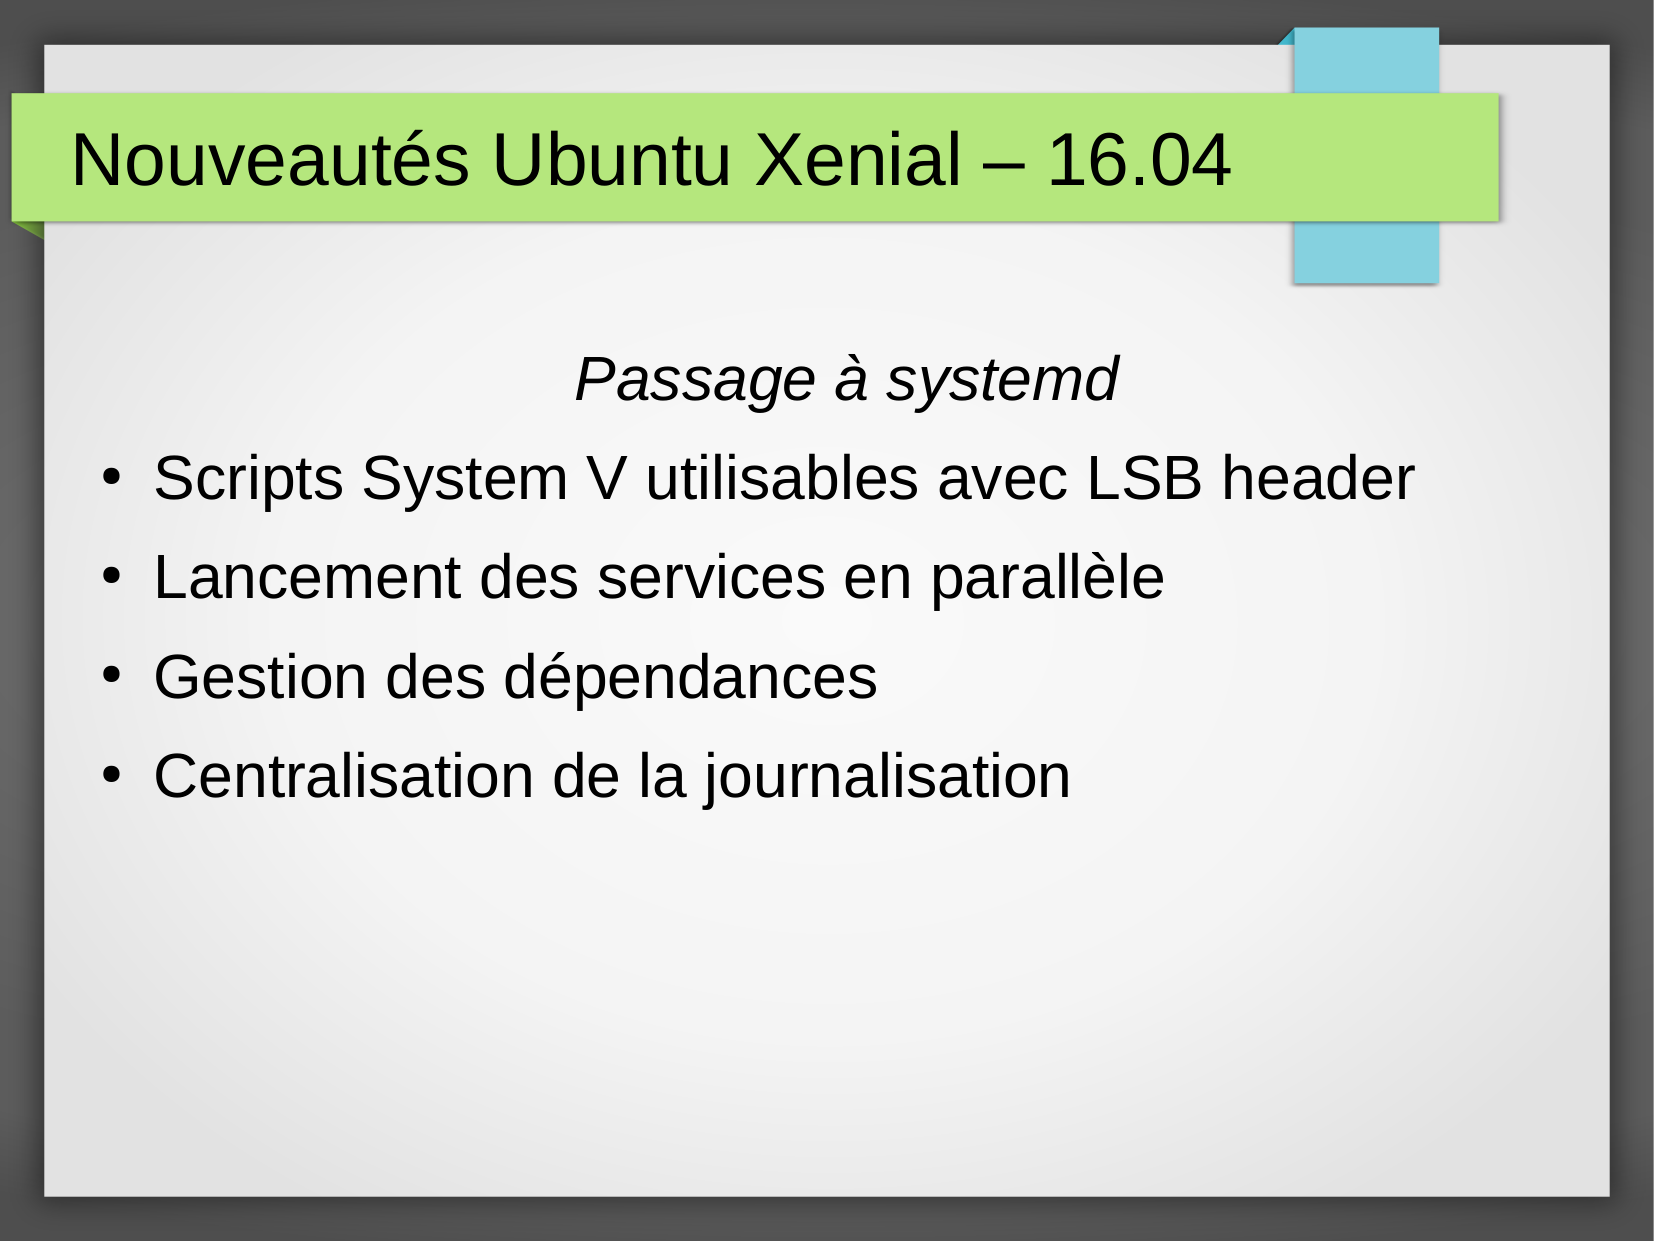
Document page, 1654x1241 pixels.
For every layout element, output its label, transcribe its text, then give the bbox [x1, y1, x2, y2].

title Nouveautés Ubuntu Xenial – 16.04 [70, 75, 1252, 244]
list Passage à systemd Scripts System V utilisables avec LSB header Lancement des services en parallèle Gestion des dépendances Centralisation de la journalisation [82, 343, 1538, 1063]
picture [0, 0, 1654, 1241]
